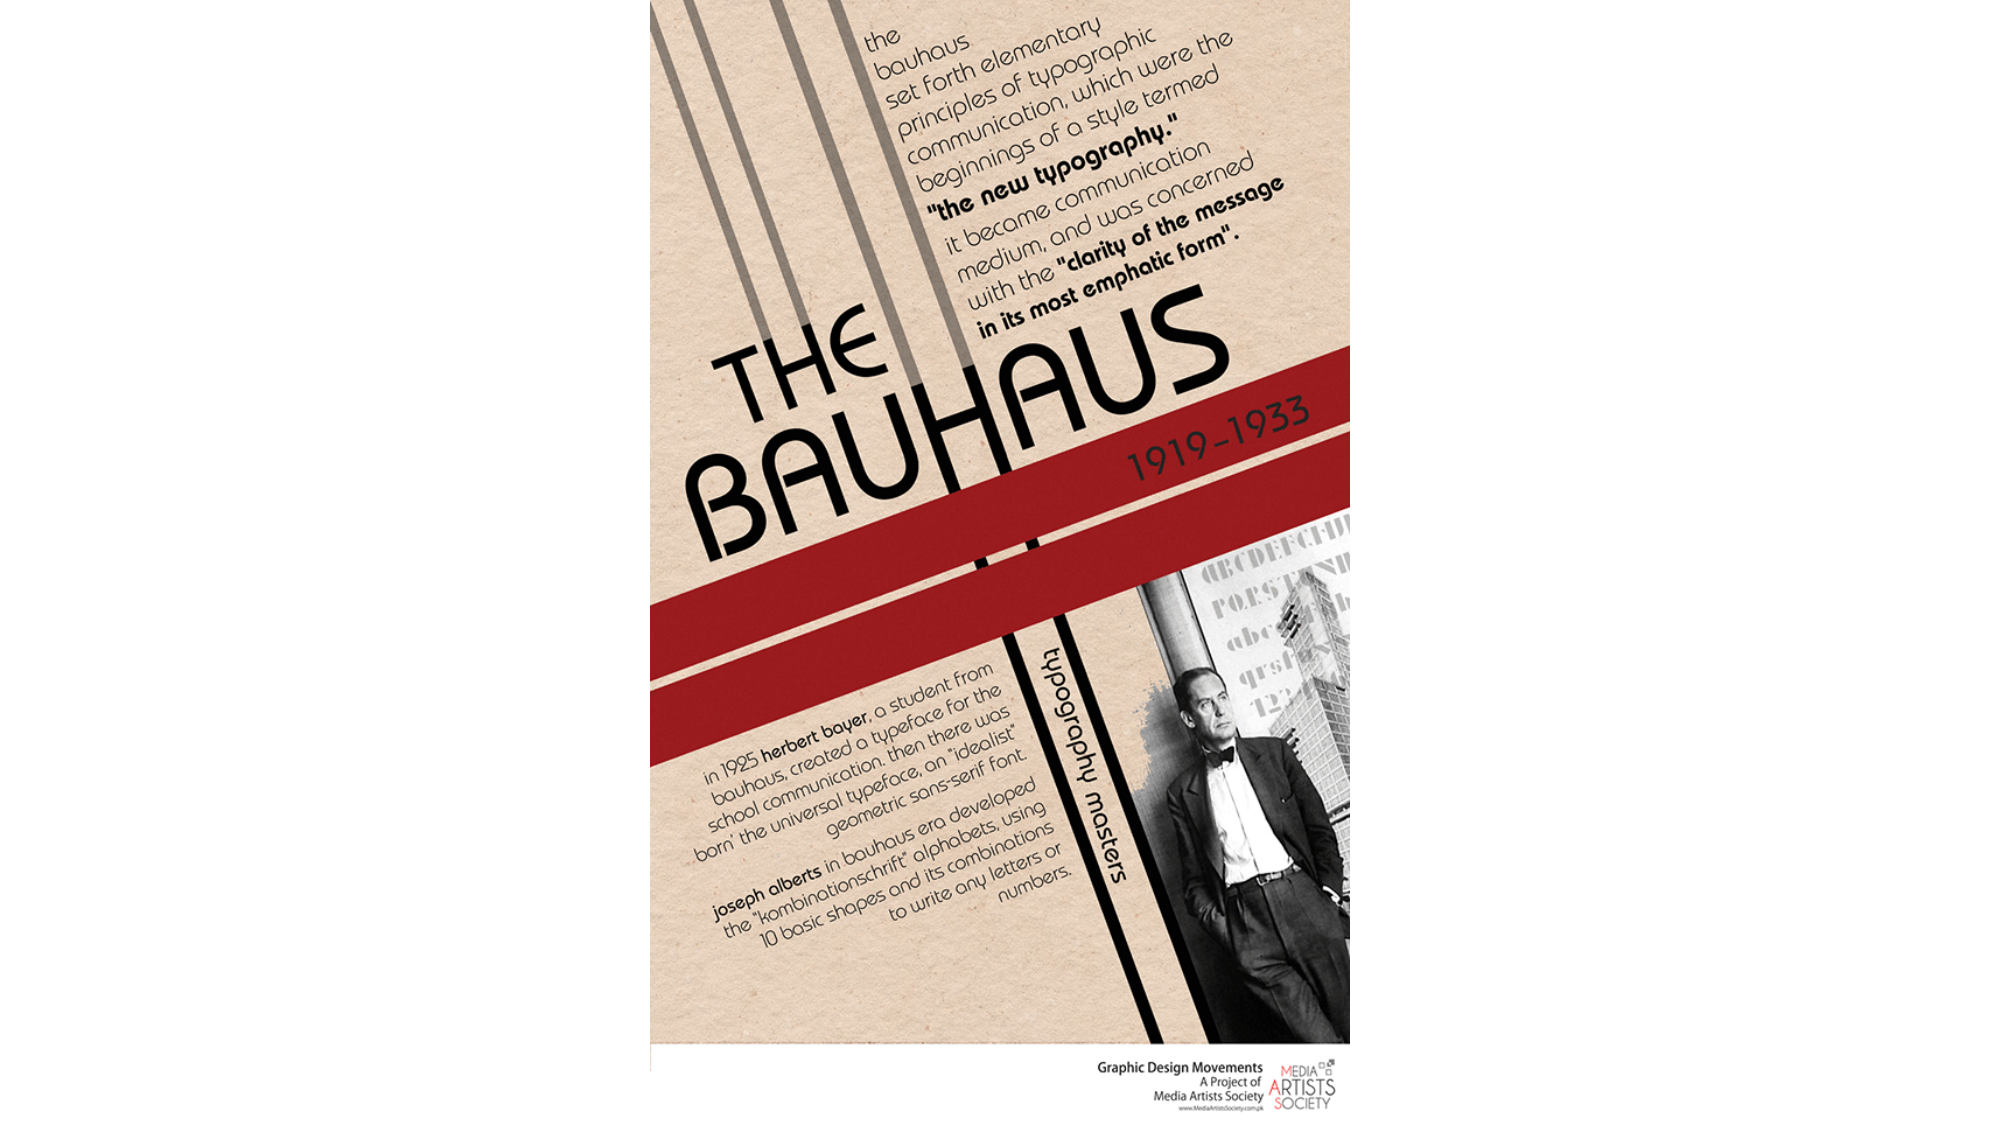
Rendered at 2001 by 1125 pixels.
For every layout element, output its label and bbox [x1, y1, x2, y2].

picture [650, 0, 1350, 1125]
